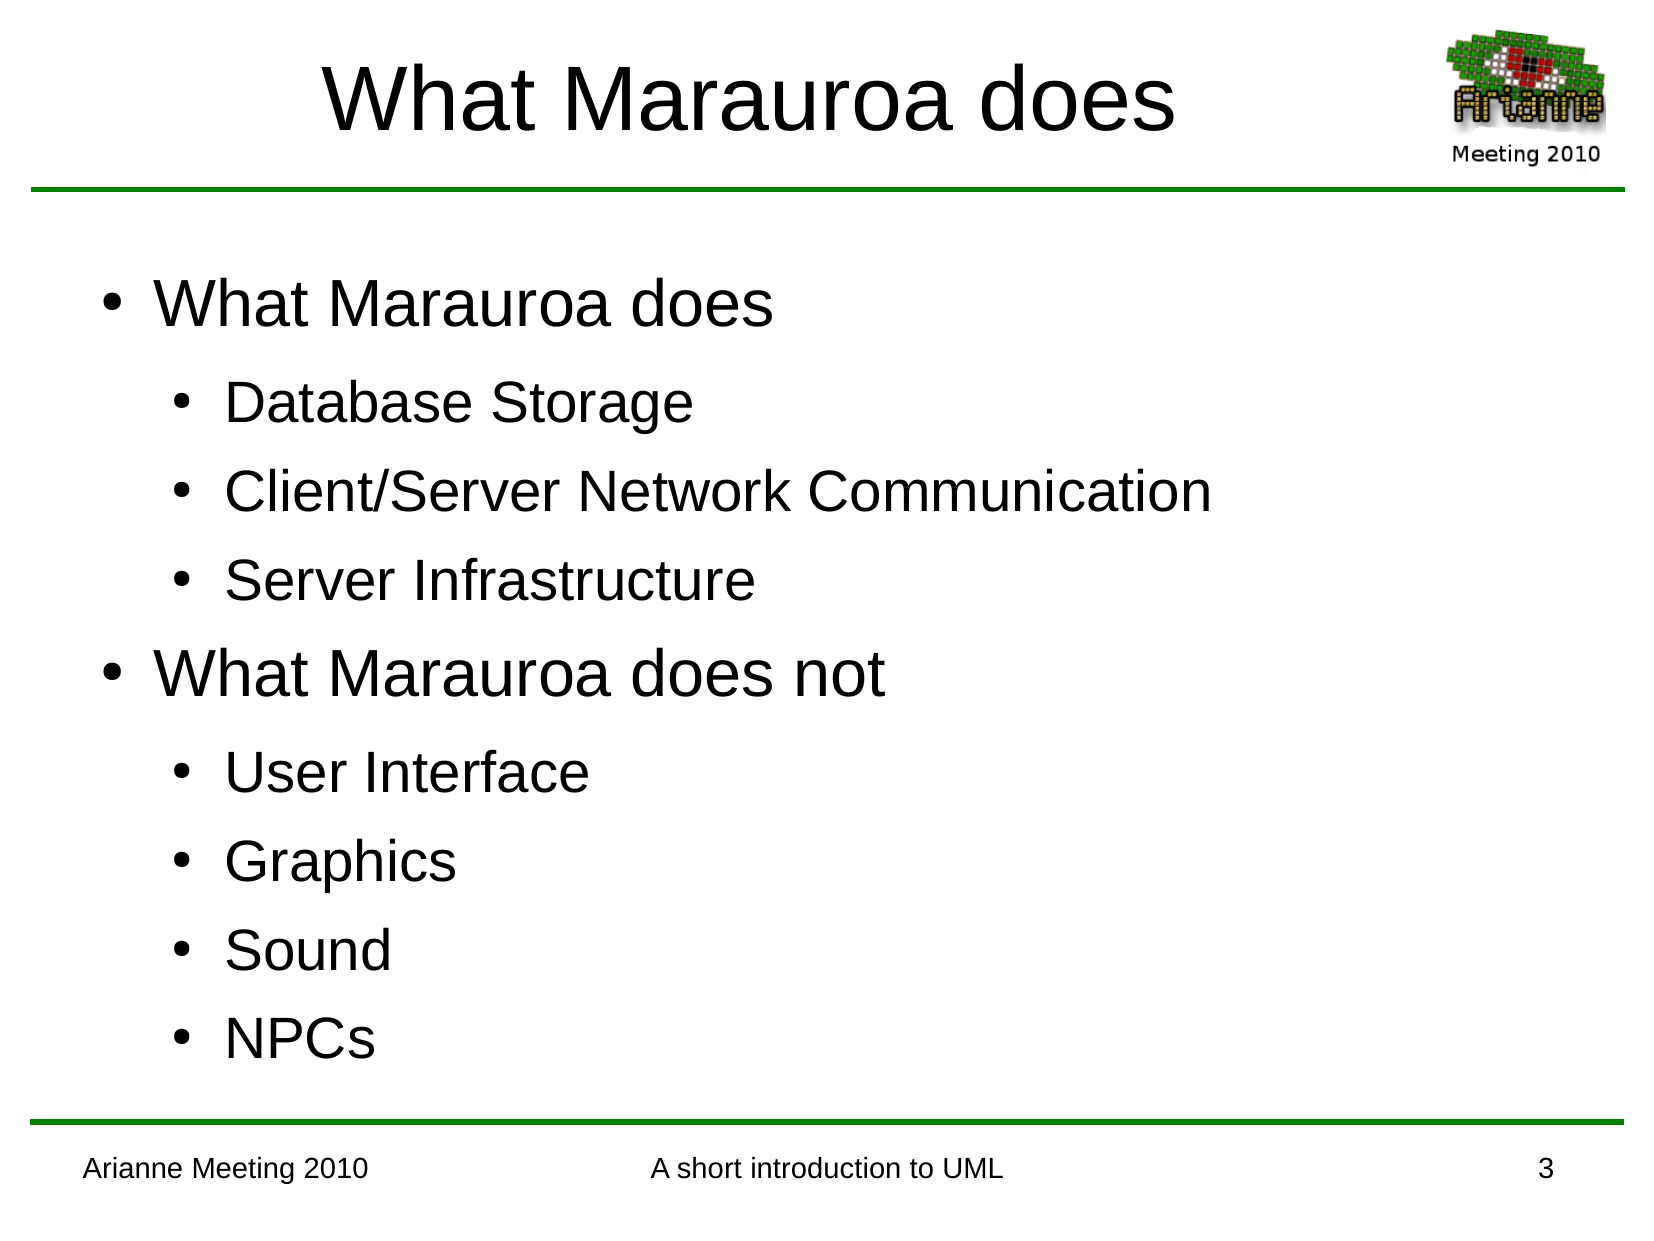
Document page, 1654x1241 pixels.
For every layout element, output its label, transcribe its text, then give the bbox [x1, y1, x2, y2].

list What Marauroa does Database Storage Client/Server Network Communication Server Infrastructure What Marauroa does not User Interface Graphics Sound NPCs [82, 265, 1571, 1109]
picture [1446, 29, 1606, 178]
title What Marauroa does [82, 47, 1418, 150]
